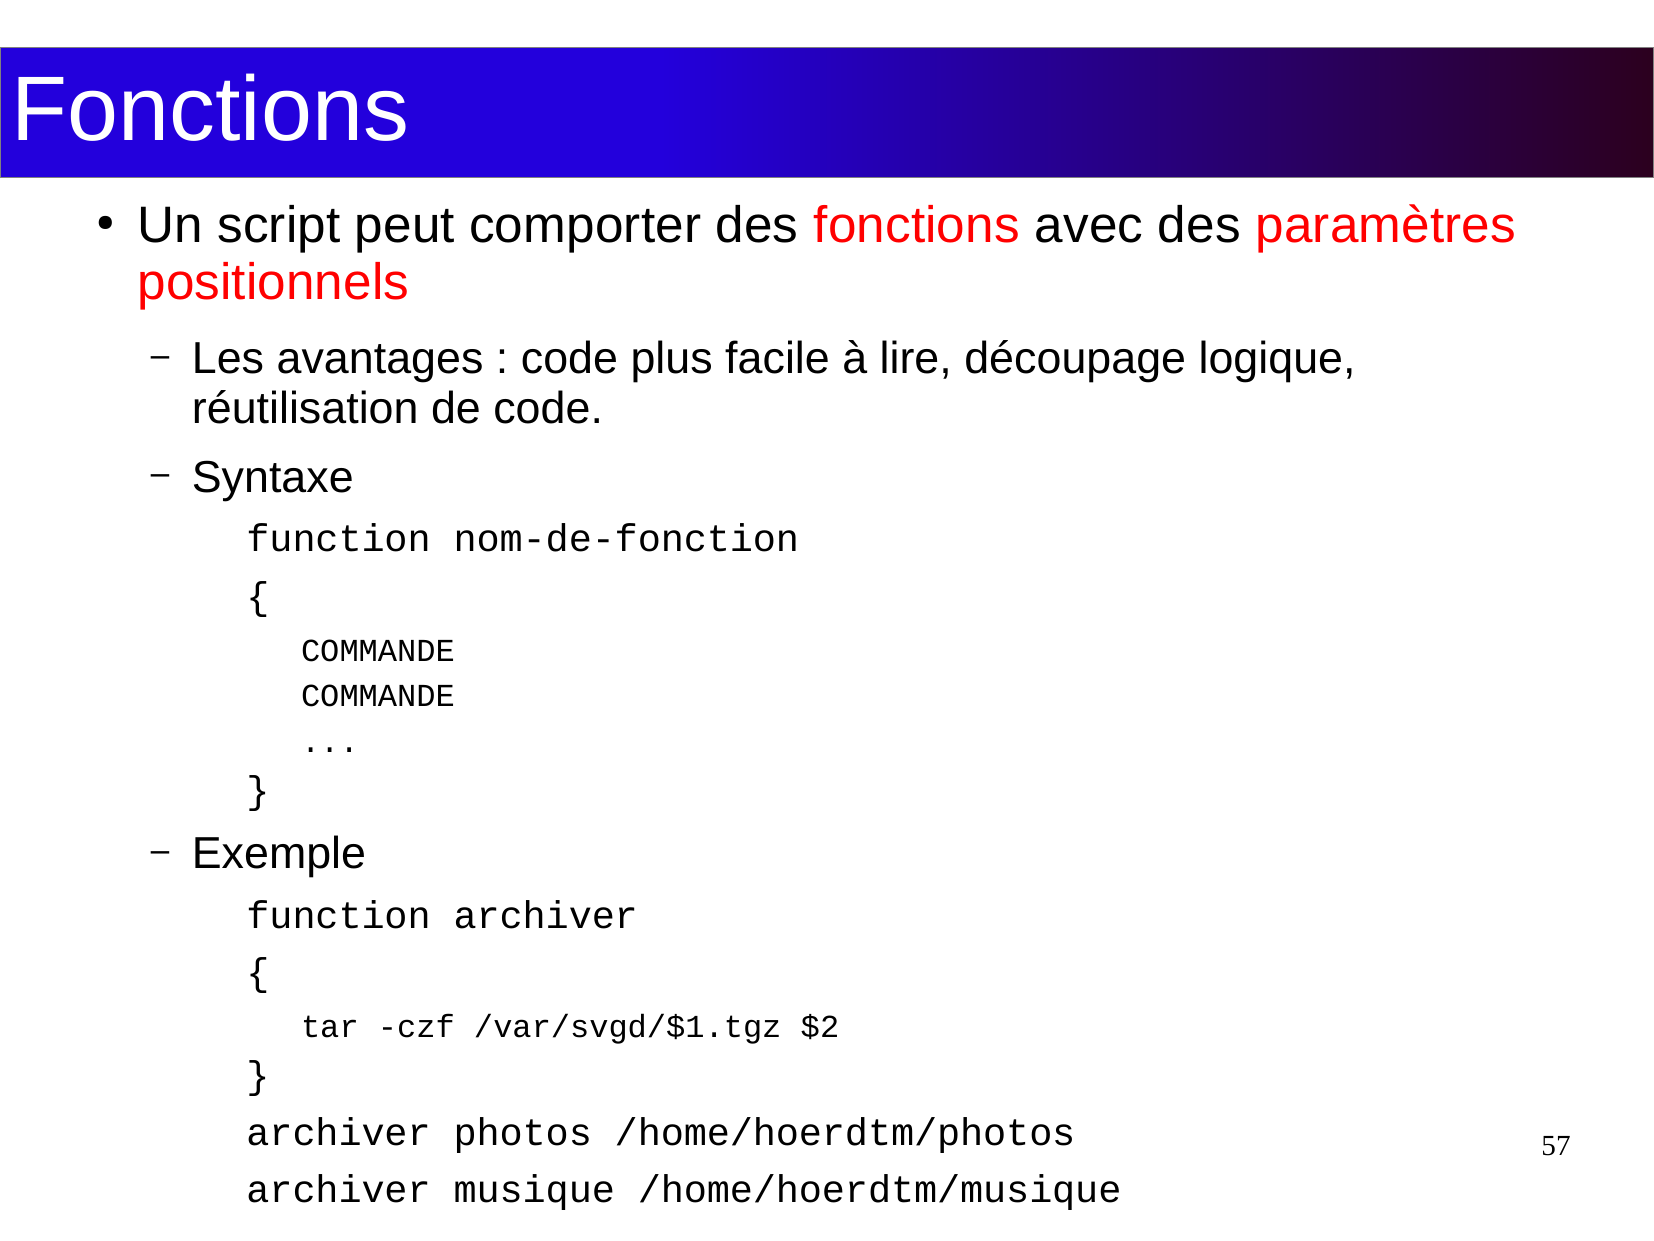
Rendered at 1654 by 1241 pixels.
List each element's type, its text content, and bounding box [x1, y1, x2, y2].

list Un script peut comporter des fonctions avec des paramètres positionnels Les avantages : code plus facile à lire, découpage logique, réutilisation de code. Syntaxe function nom-de-fonction { COMMANDE COMMANDE ... } Exemple function archiver { tar -czf /var/svgd/$1.tgz $2 } archiver photos /home/hoerdtm/photos archiver musique /home/hoerdtm/musique [82, 195, 1538, 1217]
title Fonctions [11, 5, 1642, 213]
